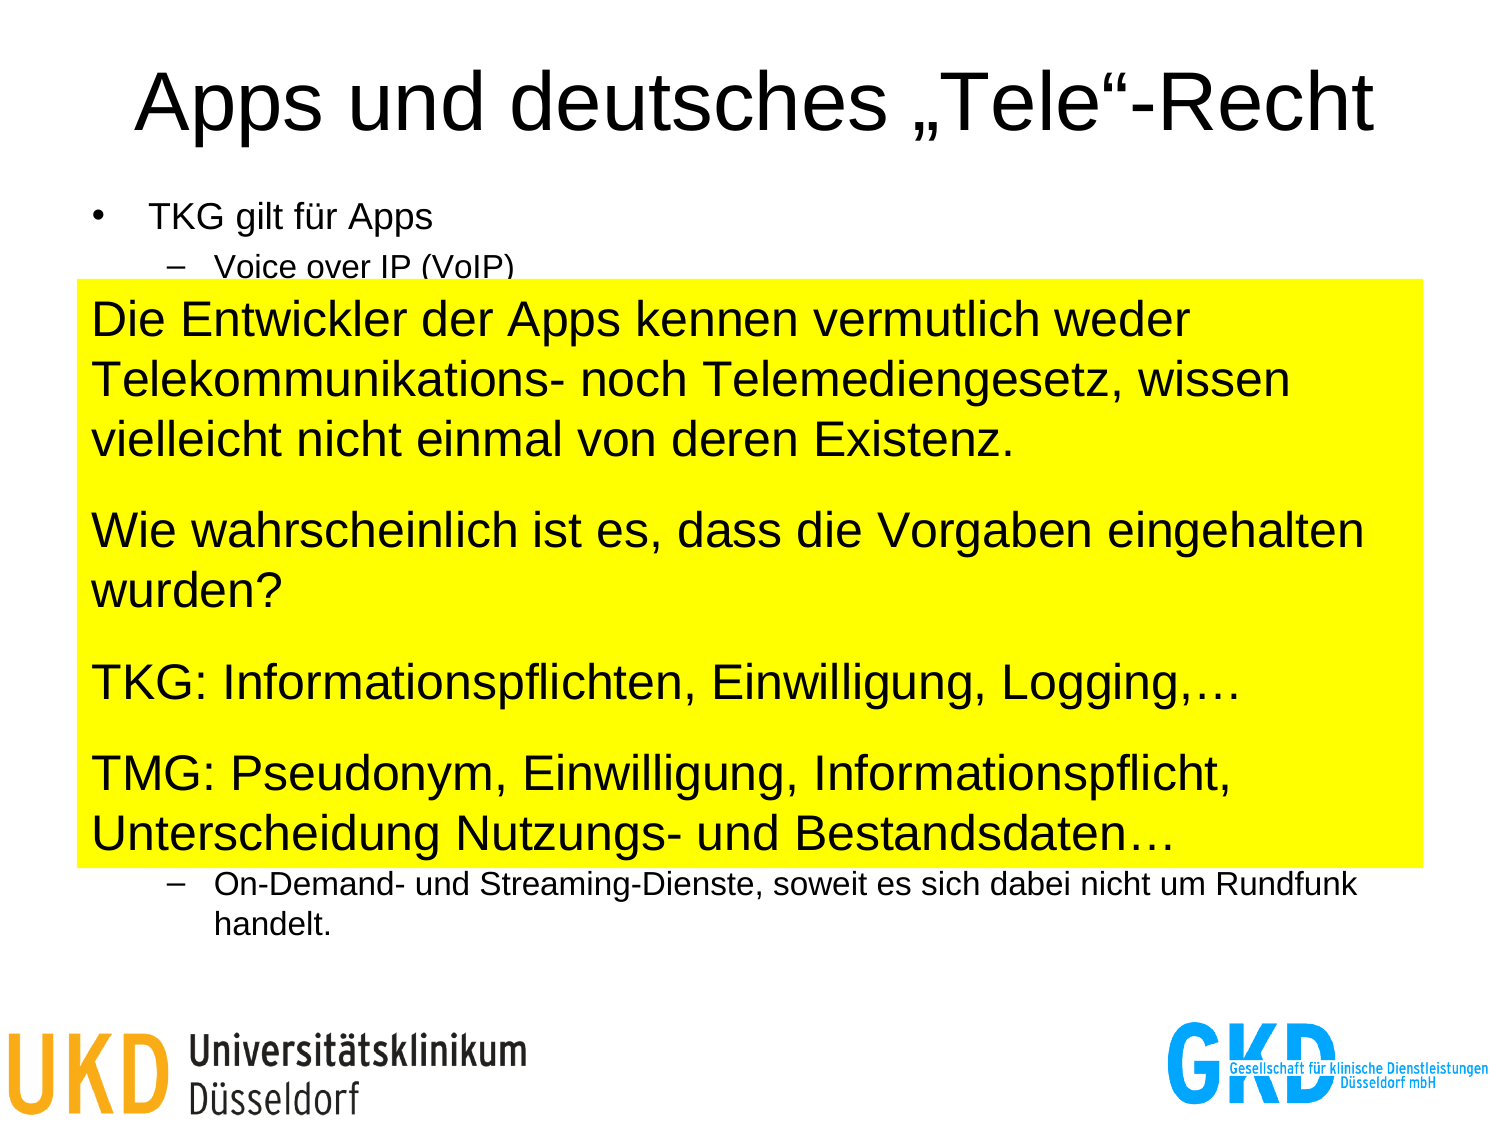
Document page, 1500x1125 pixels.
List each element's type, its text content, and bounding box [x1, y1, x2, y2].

list TKG gilt für Apps Voice over IP (VoIP) Nutzung einer eigenen Infrastruktur außerhalb des öffentlichen Internets Selbstständige Veröffentlichung/Verteilung von Text-, Audio-, Bild- oder Video-Nachrichten in sozialen Netzwerken oder anderen Portalen und Diensten Netzübergreifende Telefonie, E-Mail und Real Time Messaging TMG gilt für Apps Datendienste (Verkehr, Wetter, Umwelt, Börse) Soziale Netzwerke, Empfehlungs- und Ratgeberdienste, Bestellungs-, Buchungs- und Maklerdienste, einschließlich Shops und Handelsplattformen, Presse- und Nachrichtendienste, Multiplayer-Games mit Interaktions- und Kommunikationsmöglichkeiten, On-Demand- und Streaming-Dienste, soweit es sich dabei nicht um Rundfunk handelt. [76, 184, 1427, 974]
text_box Die Entwickler der Apps kennen vermutlich weder Telekommunikations- noch Telemediengesetz, wissen vielleicht nicht einmal von deren Existenz. Wie wahrscheinlich ist es, dass die Vorgaben eingehalten wurden? TKG: Informationspflichten, Einwilligung, Logging,… TMG: Pseudonym, Einwilligung, Informationspflicht, Unterscheidung Nutzungs- und Bestandsdaten… [76, 278, 1424, 869]
title Apps und deutsches „Tele“-Recht [75, 25, 1436, 169]
picture [1163, 1006, 1500, 1125]
picture [0, 1023, 532, 1125]
